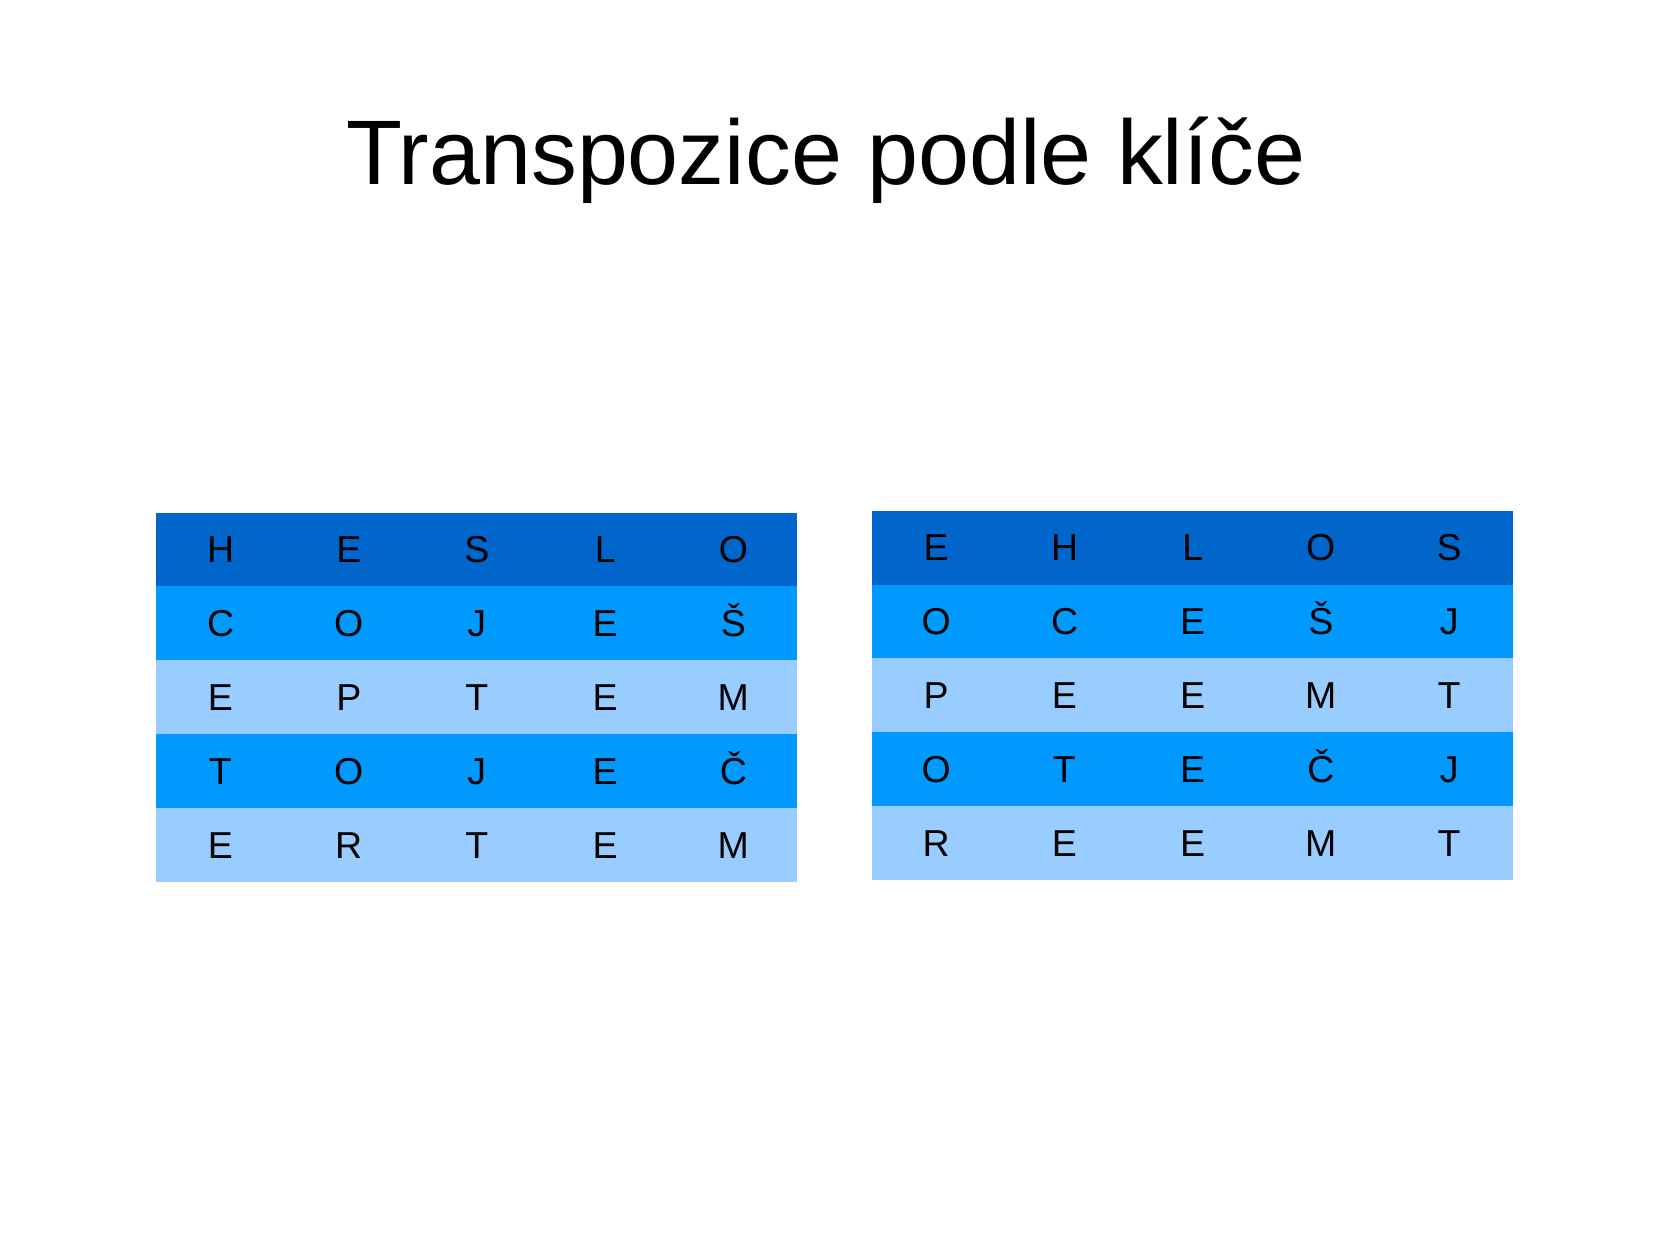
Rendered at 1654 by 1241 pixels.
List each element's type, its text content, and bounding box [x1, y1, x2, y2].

table_cell P [285, 660, 413, 734]
table_cell O [285, 734, 413, 808]
table_cell E [1129, 658, 1257, 732]
table_header S [1385, 511, 1513, 585]
table_cell T [1385, 658, 1513, 732]
table_cell J [413, 586, 541, 660]
table_cell T [1000, 732, 1129, 806]
table_cell T [1385, 806, 1513, 880]
table_cell J [1385, 585, 1513, 658]
table_cell E [156, 660, 285, 734]
table_cell E [541, 734, 669, 808]
table_cell E [541, 660, 669, 734]
table_cell E [1129, 806, 1257, 880]
table_cell M [1257, 658, 1385, 732]
table_cell O [285, 586, 413, 660]
table_cell Č [1257, 732, 1385, 806]
table_header L [1129, 511, 1257, 585]
table_cell E [1129, 732, 1257, 806]
table_cell J [1385, 732, 1513, 806]
table_cell R [285, 808, 413, 882]
table_cell E [1000, 658, 1129, 732]
table_cell O [872, 733, 1000, 805]
table_cell C [156, 586, 285, 660]
table_cell R [872, 806, 1000, 880]
table_cell M [669, 660, 797, 734]
table_header L [541, 513, 669, 586]
table_cell E [156, 808, 285, 882]
table_cell E [1129, 585, 1257, 658]
table_header H [1000, 511, 1129, 585]
table_cell Š [1257, 585, 1385, 658]
table_cell Š [669, 586, 797, 660]
table_header E [872, 511, 1000, 585]
table_header S [413, 513, 541, 586]
table_cell T [156, 734, 285, 808]
table_cell P [872, 658, 1000, 732]
title Transpozice podle klíče [82, 56, 1571, 250]
table_header H [156, 513, 285, 586]
table_header O [1257, 511, 1385, 585]
table_header O [669, 513, 797, 586]
table_cell C [1000, 585, 1129, 658]
table_cell M [669, 808, 797, 882]
table_cell T [413, 660, 541, 734]
table_cell O [872, 585, 1000, 658]
table_header E [285, 513, 413, 586]
table_cell M [1257, 806, 1385, 880]
table_cell T [413, 808, 541, 882]
table_cell Č [669, 734, 797, 808]
table_cell E [541, 586, 669, 660]
table_cell J [413, 734, 541, 808]
table_cell E [541, 808, 669, 882]
table_cell E [1000, 806, 1129, 880]
